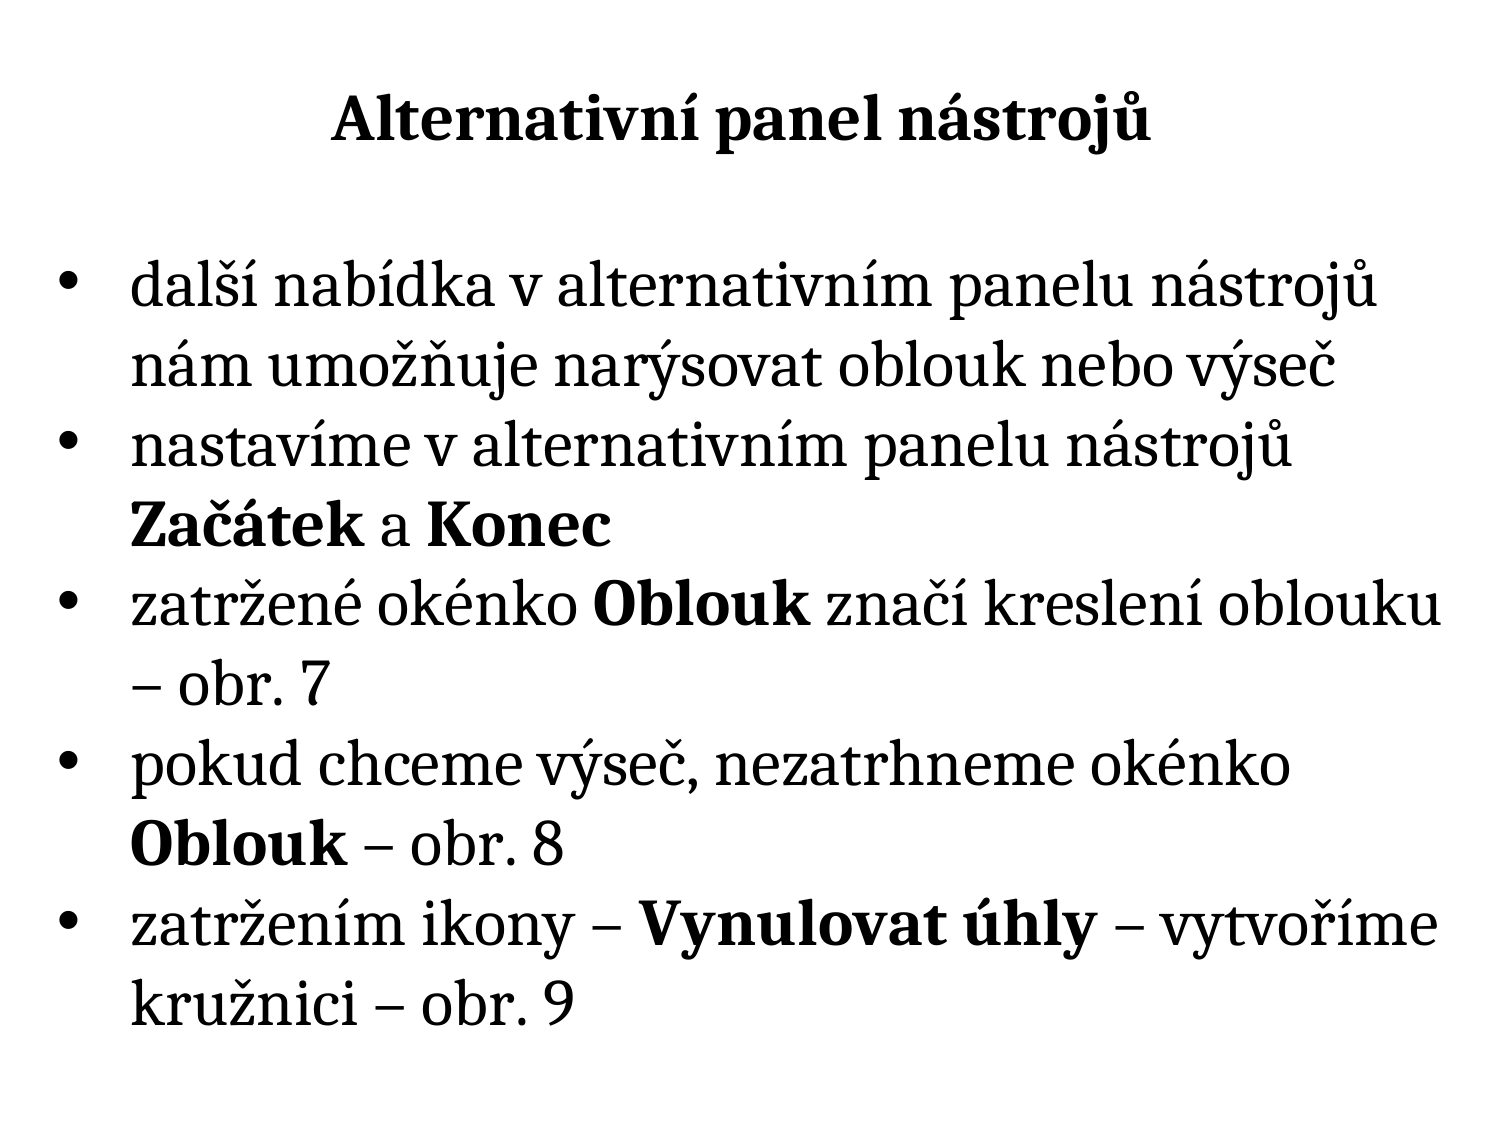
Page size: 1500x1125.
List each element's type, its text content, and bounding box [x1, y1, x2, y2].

text_box Alternativní panel nástrojů [0, 66, 1500, 162]
text_box další nabídka v alternativním panelu nástrojů nám umožňuje narýsovat oblouk nebo výseč nastavíme v alternativním panelu nástrojů Začátek a Konec zatržené okénko Oblouk značí kreslení oblouku – obr. 7 pokud chceme výseč, nezatrhneme okénko Oblouk – obr. 8 zatržením ikony – Vynulovat úhly – vytvoříme kružnici – obr. 9 [0, 231, 1498, 1125]
